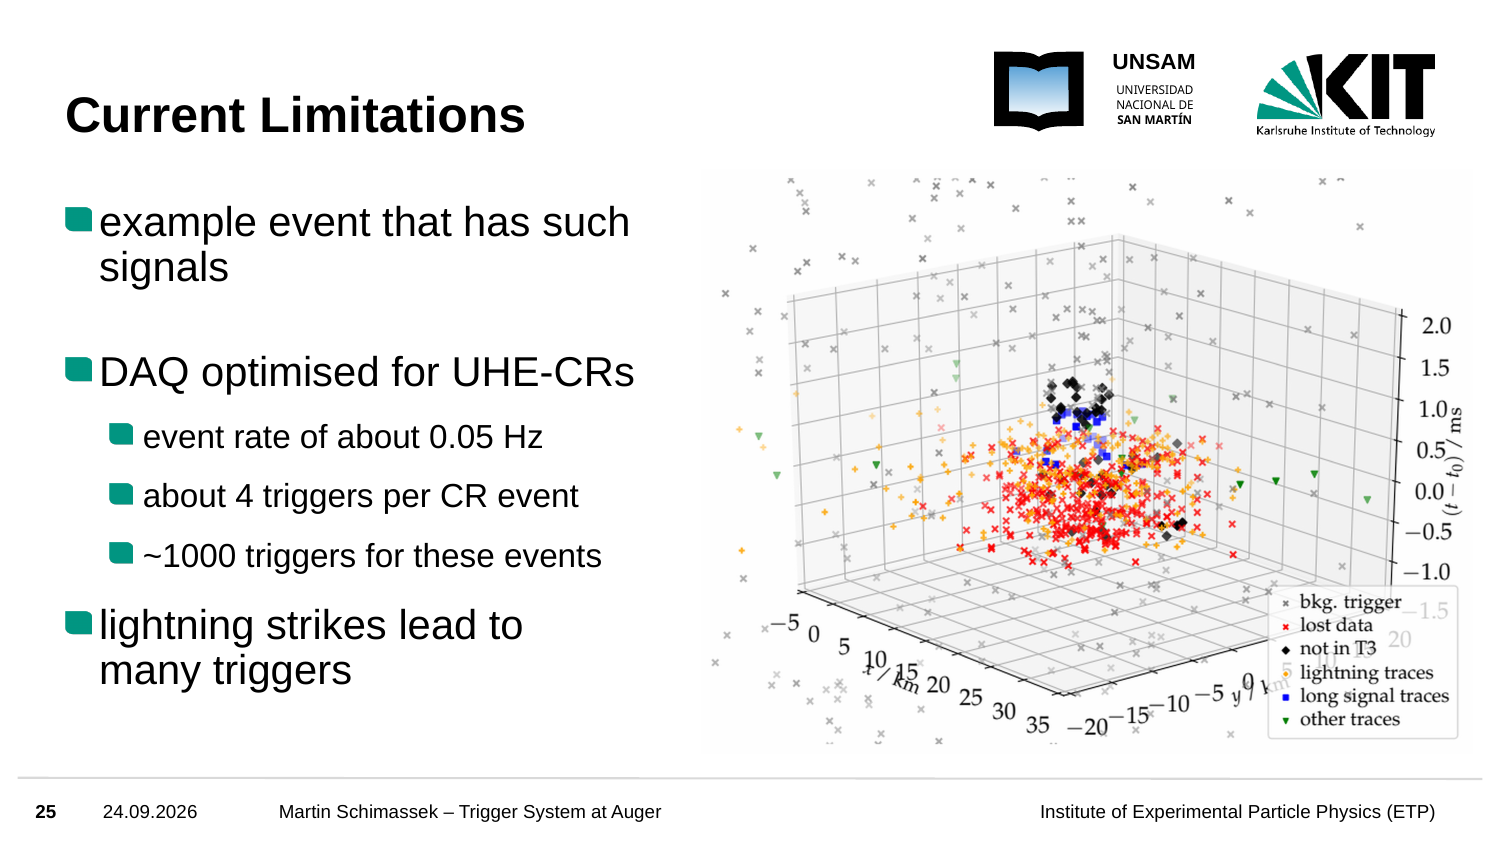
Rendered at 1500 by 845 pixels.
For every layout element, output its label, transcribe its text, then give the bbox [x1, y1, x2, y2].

title Current Limitations [64, 48, 1192, 144]
picture [701, 165, 1473, 754]
picture [1257, 54, 1435, 137]
list example event that has such signals DAQ optimised for UHE-CRs event rate of about 0.05 Hz about 4 triggers per CR event ~1000 triggers for these events lightning strikes lead to many triggers [65, 200, 701, 736]
slide_number <number> [35, 778, 89, 844]
slide_number 01.11.2021 [102, 778, 272, 844]
